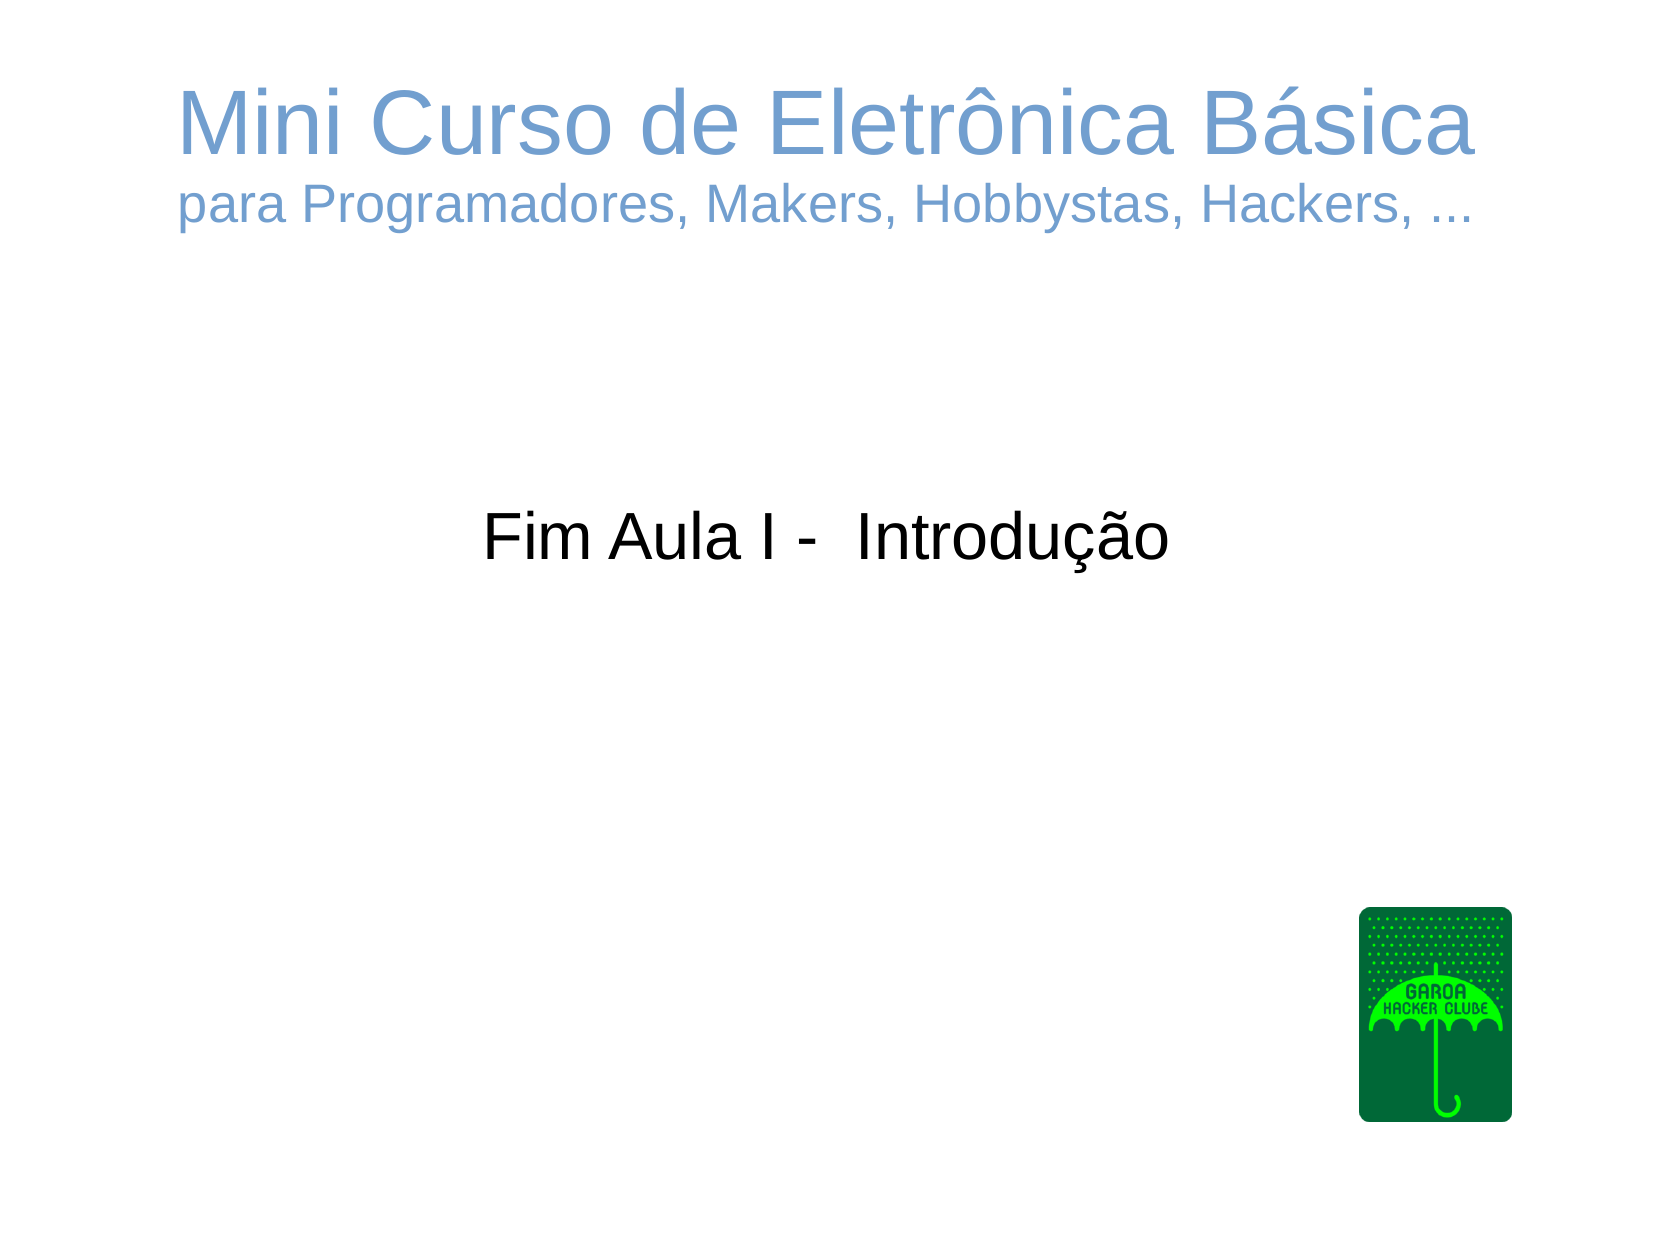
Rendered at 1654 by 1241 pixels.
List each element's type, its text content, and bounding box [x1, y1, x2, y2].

list Fim Aula I - Introdução [82, 290, 1571, 1010]
title Mini Curso de Eletrônica Básica para Programadores, Makers, Hobbystas, Hackers, ... [82, 49, 1571, 257]
picture [1359, 907, 1512, 1123]
